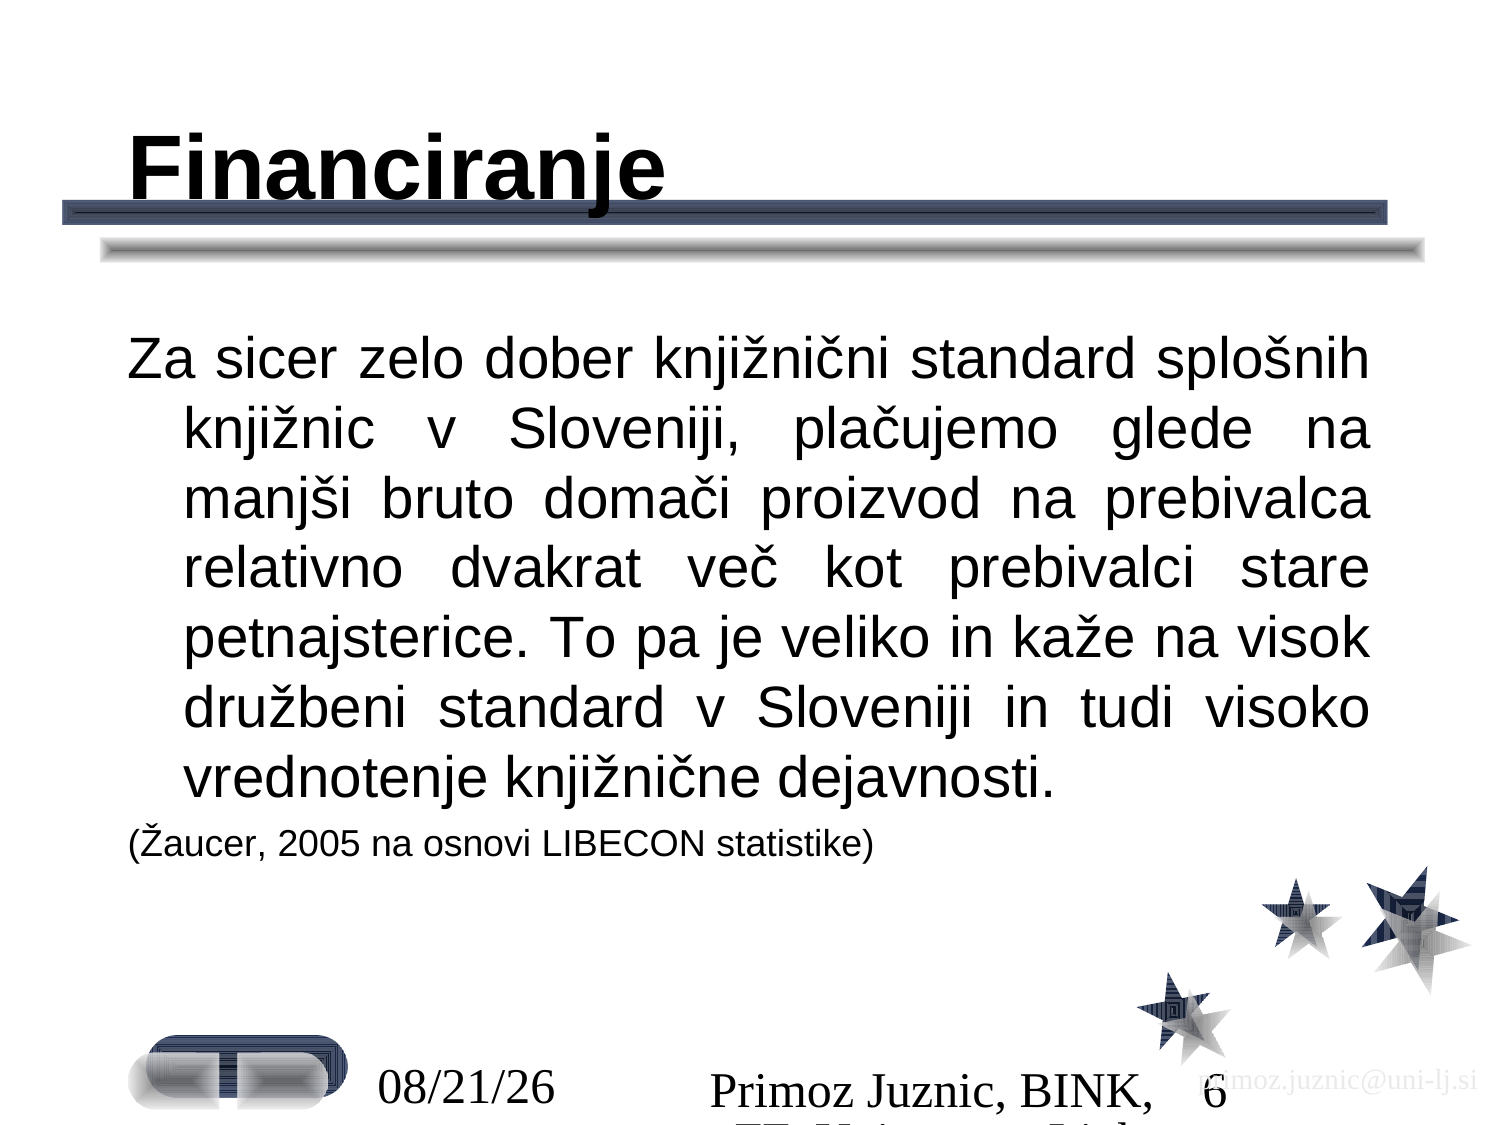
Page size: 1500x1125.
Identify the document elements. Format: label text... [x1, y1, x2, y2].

list Za sicer zelo dober knjižnični standard splošnih knjižnic v Sloveniji, plačujemo glede na manjši bruto domači proizvod na prebivalca relativno dvakrat več kot prebivalci stare petnajsterice. To pa je veliko in kaže na visok družbeni standard v Sloveniji in tudi visoko vrednotenje knjižnične dejavnosti. (Žaucer, 2005 na osnovi LIBECON statistike) [112, 312, 1388, 988]
title Financiranje [112, 37, 1388, 225]
